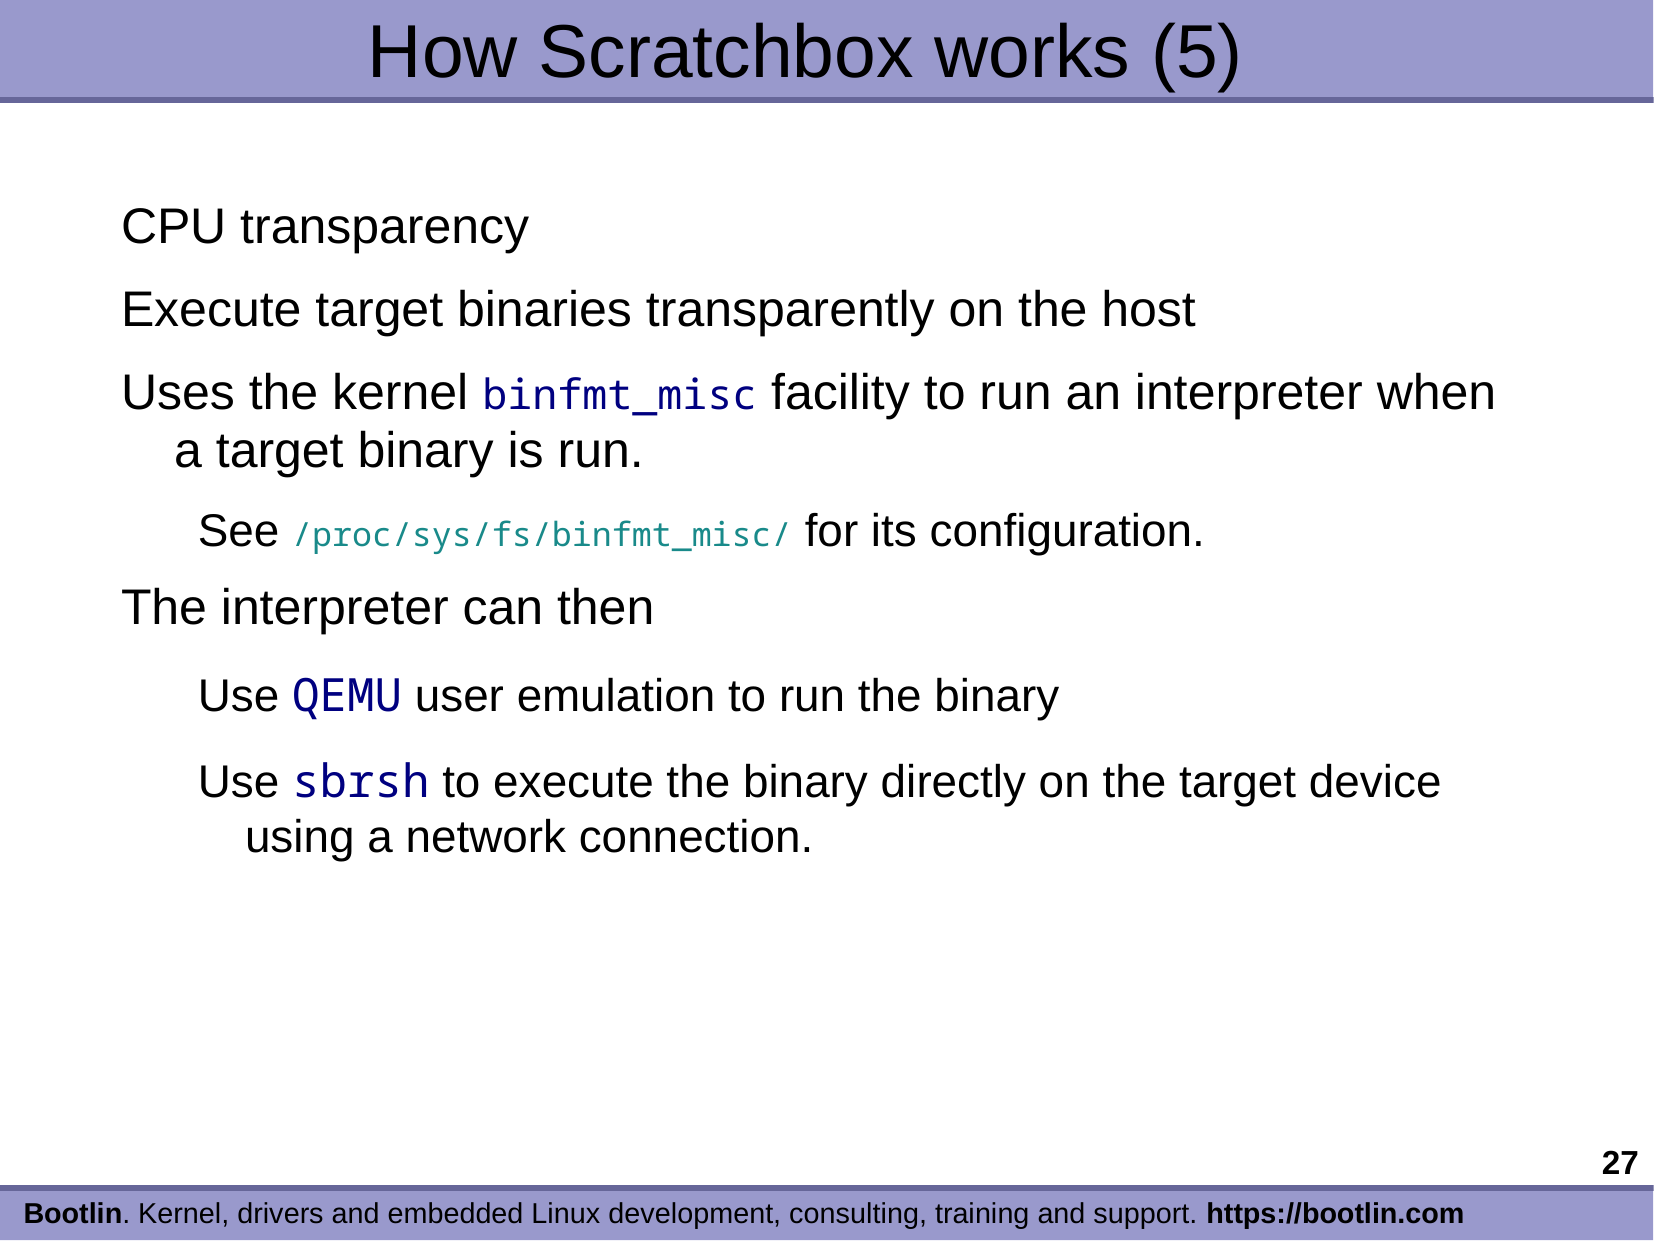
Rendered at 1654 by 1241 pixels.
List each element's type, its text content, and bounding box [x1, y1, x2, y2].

title How Scratchbox works (5) [60, 5, 1551, 97]
list CPU transparency Execute target binaries transparently on the host Uses the kernel binfmt_misc facility to run an interpreter when a target binary is run. See /proc/sys/fs/binfmt_misc/ for its configuration. The interpreter can then Use QEMU user emulation to run the binary Use sbrsh to execute the binary directly on the target device using a network connection. [103, 198, 1516, 1049]
